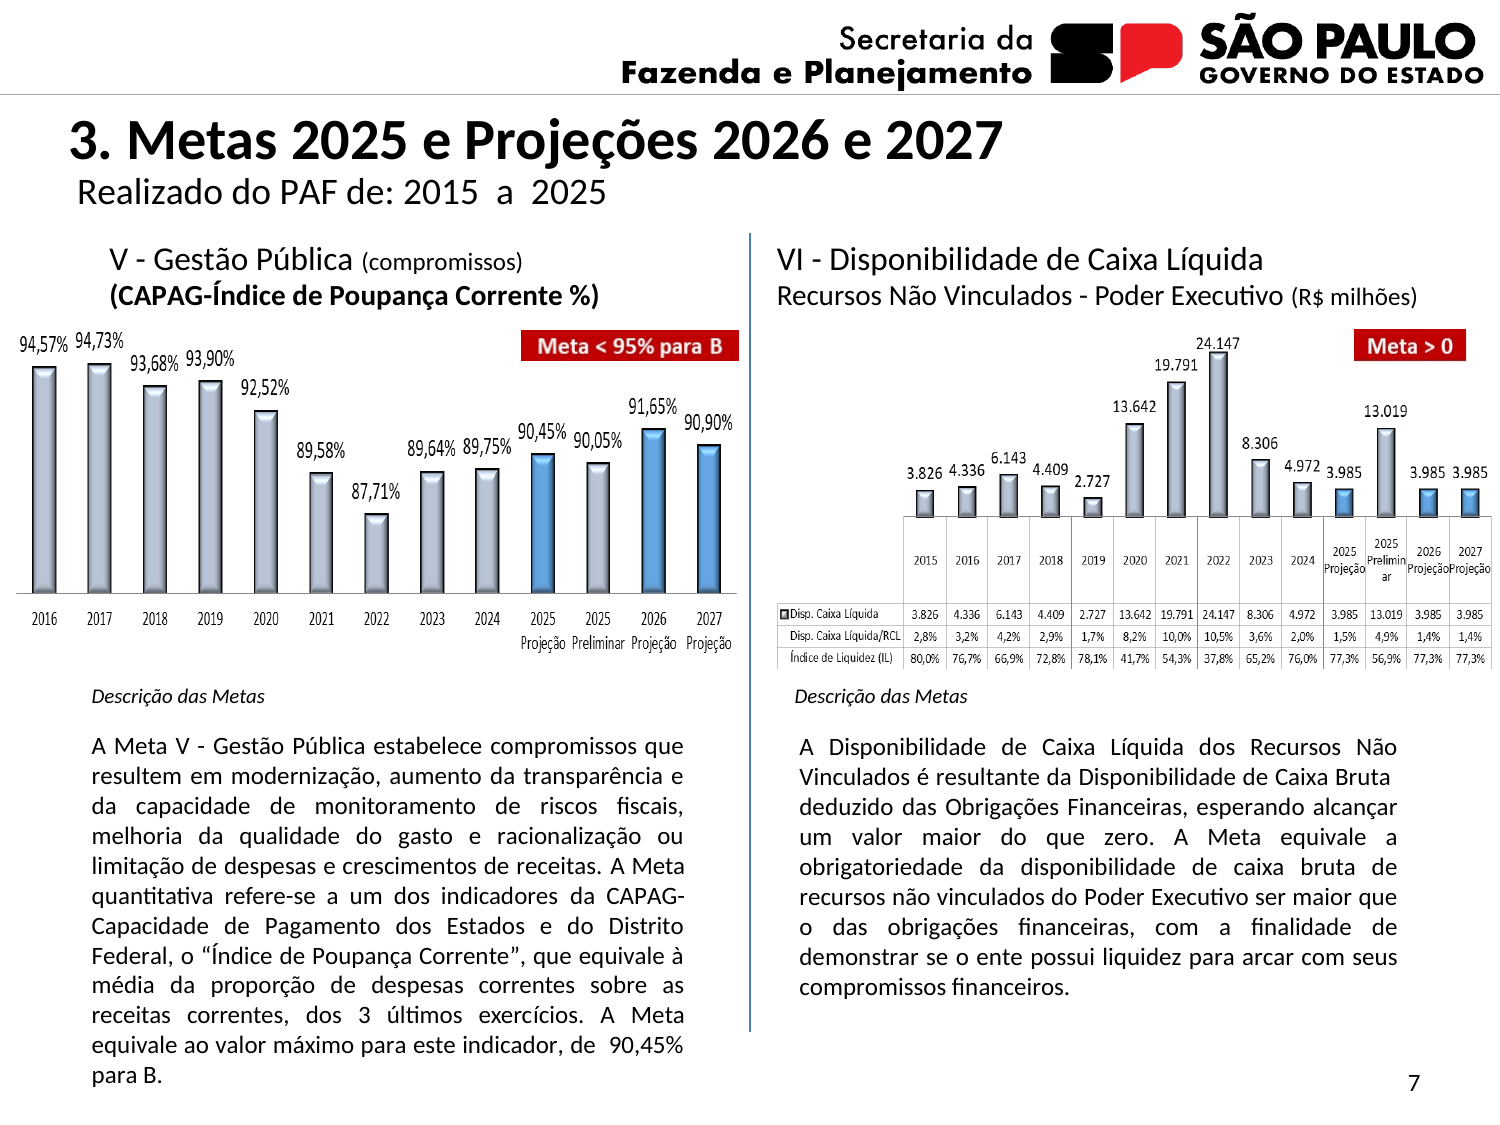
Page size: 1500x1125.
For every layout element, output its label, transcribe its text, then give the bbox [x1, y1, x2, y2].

text_box 3. Metas 2025 e Projeções 2026 e 2027 [53, 93, 1235, 180]
text_box Descrição das Metas [76, 677, 473, 717]
text_box A Disponibilidade de Caixa Líquida dos Recursos Não Vinculados é resultante da Disponibilidade de Caixa Bruta deduzido das Obrigações Financeiras, esperando alcançar um valor maior do que zero. A Meta equivale a obrigatoriedade da disponibilidade de caixa bruta de recursos não vinculados do Poder Executivo ser maior que o das obrigações financeiras, com a finalidade de demonstrar se o ente possui liquidez para arcar com seus compromissos financeiros. [784, 723, 1425, 1008]
picture [16, 276, 739, 677]
picture [761, 313, 1493, 669]
text_box V - Gestão Pública (compromissos) (CAPAG-Índice de Poupança Corrente %) [94, 229, 750, 319]
text_box 7 [1392, 1058, 1457, 1105]
text_box Descrição das Metas [779, 675, 1176, 717]
text_box A Meta V - Gestão Pública estabelece compromissos que resultem em modernização, aumento da transparência e da capacidade de monitoramento de riscos fiscais, melhoria da qualidade do gasto e racionalização ou limitação de despesas e crescimentos de receitas. A Meta quantitativa refere-se a um dos indicadores da CAPAG-Capacidade de Pagamento dos Estados e do Distrito Federal, o “Índice de Poupança Corrente”, que equivale à média da proporção de despesas correntes sobre as receitas correntes, dos 3 últimos exercícios. A Meta equivale ao valor máximo para este indicador, de 90,45% para B. [77, 722, 706, 1096]
text_box VI - Disponibilidade de Caixa Líquida Recursos Não Vinculados - Poder Executivo (R$ milhões) [761, 229, 1459, 313]
text_box Realizado do PAF de: 2015 a 2025 [62, 180, 1138, 220]
